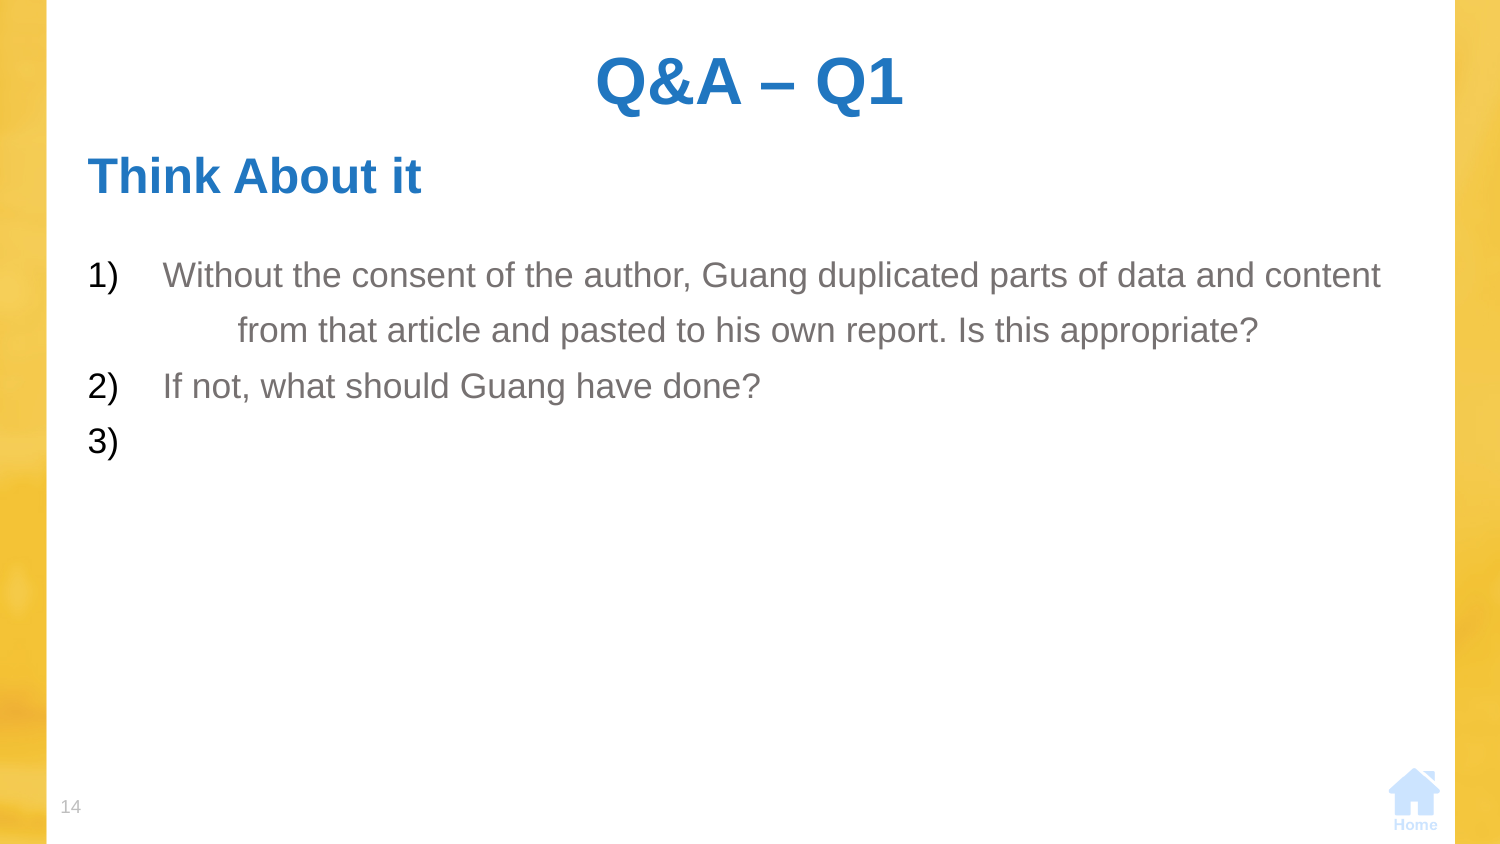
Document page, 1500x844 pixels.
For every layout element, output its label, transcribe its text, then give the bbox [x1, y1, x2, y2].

list Without the consent of the author, Guang duplicated parts of data and content from that article and pasted to his own report. Is this appropriate? If not, what should Guang have done? [72, 231, 1421, 783]
title Q&A – Q1 [440, 37, 1060, 98]
text_box 14 [45, 783, 383, 829]
subtitle Think About it [72, 98, 1421, 231]
